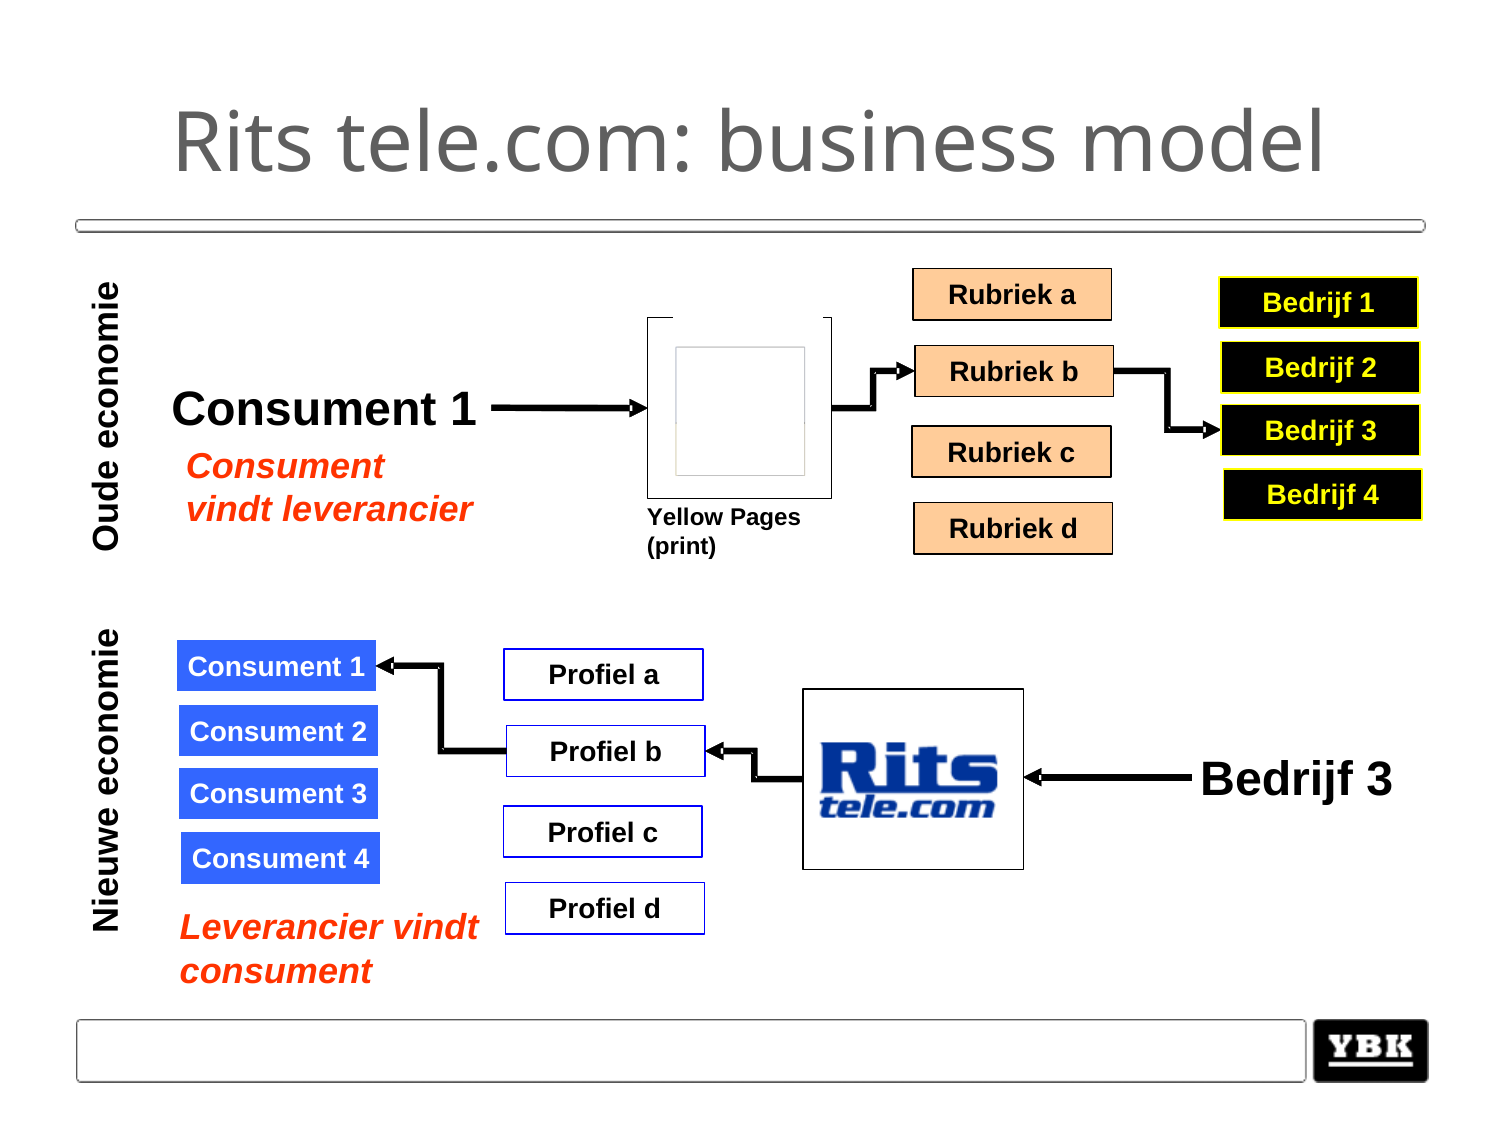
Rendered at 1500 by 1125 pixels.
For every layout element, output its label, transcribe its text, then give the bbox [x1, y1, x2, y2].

picture [75, 266, 1426, 1002]
picture [76, 1019, 1429, 1083]
title Rits tele.com: business model [75, 45, 1426, 233]
